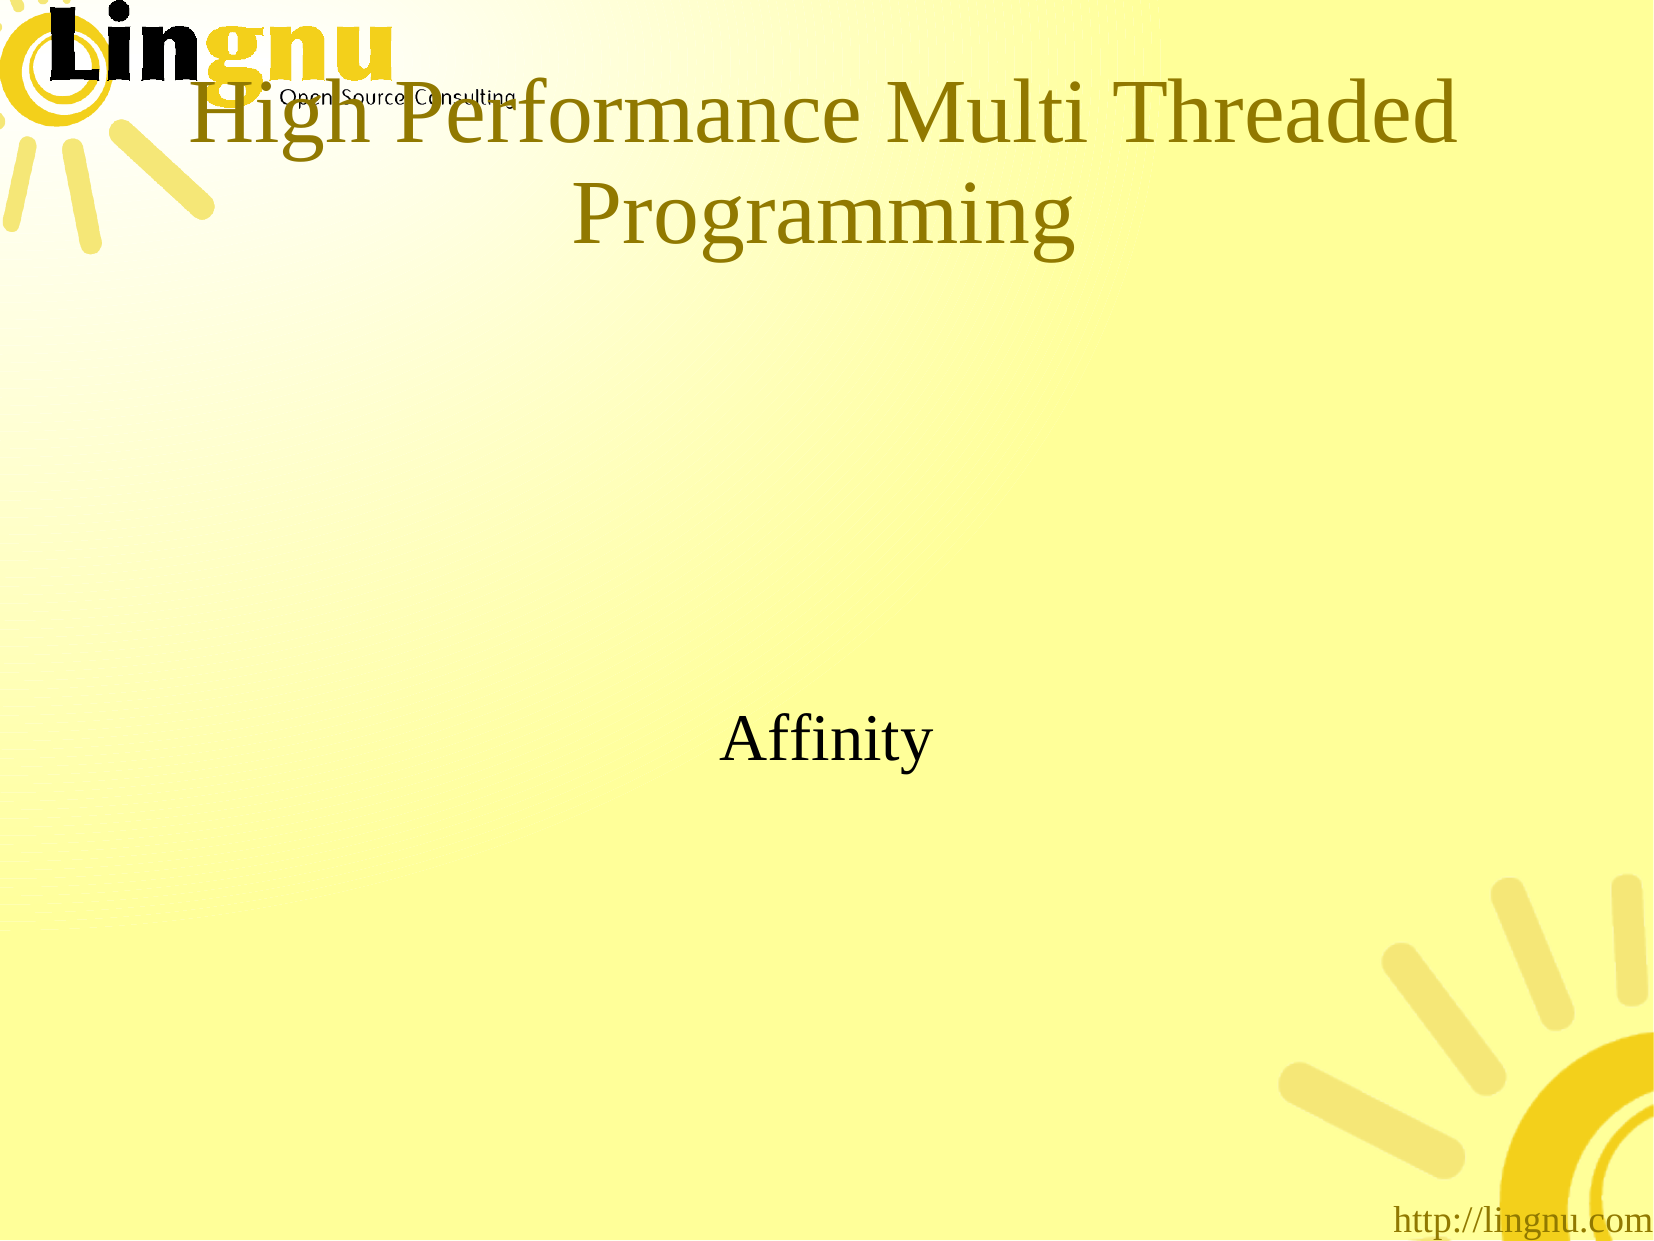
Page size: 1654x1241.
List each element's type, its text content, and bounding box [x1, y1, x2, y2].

picture [0, 0, 516, 256]
picture [1256, 871, 1654, 1241]
subtitle Affinity [29, 265, 1625, 1211]
title High Performance Multi Threaded Programming [118, 58, 1531, 265]
